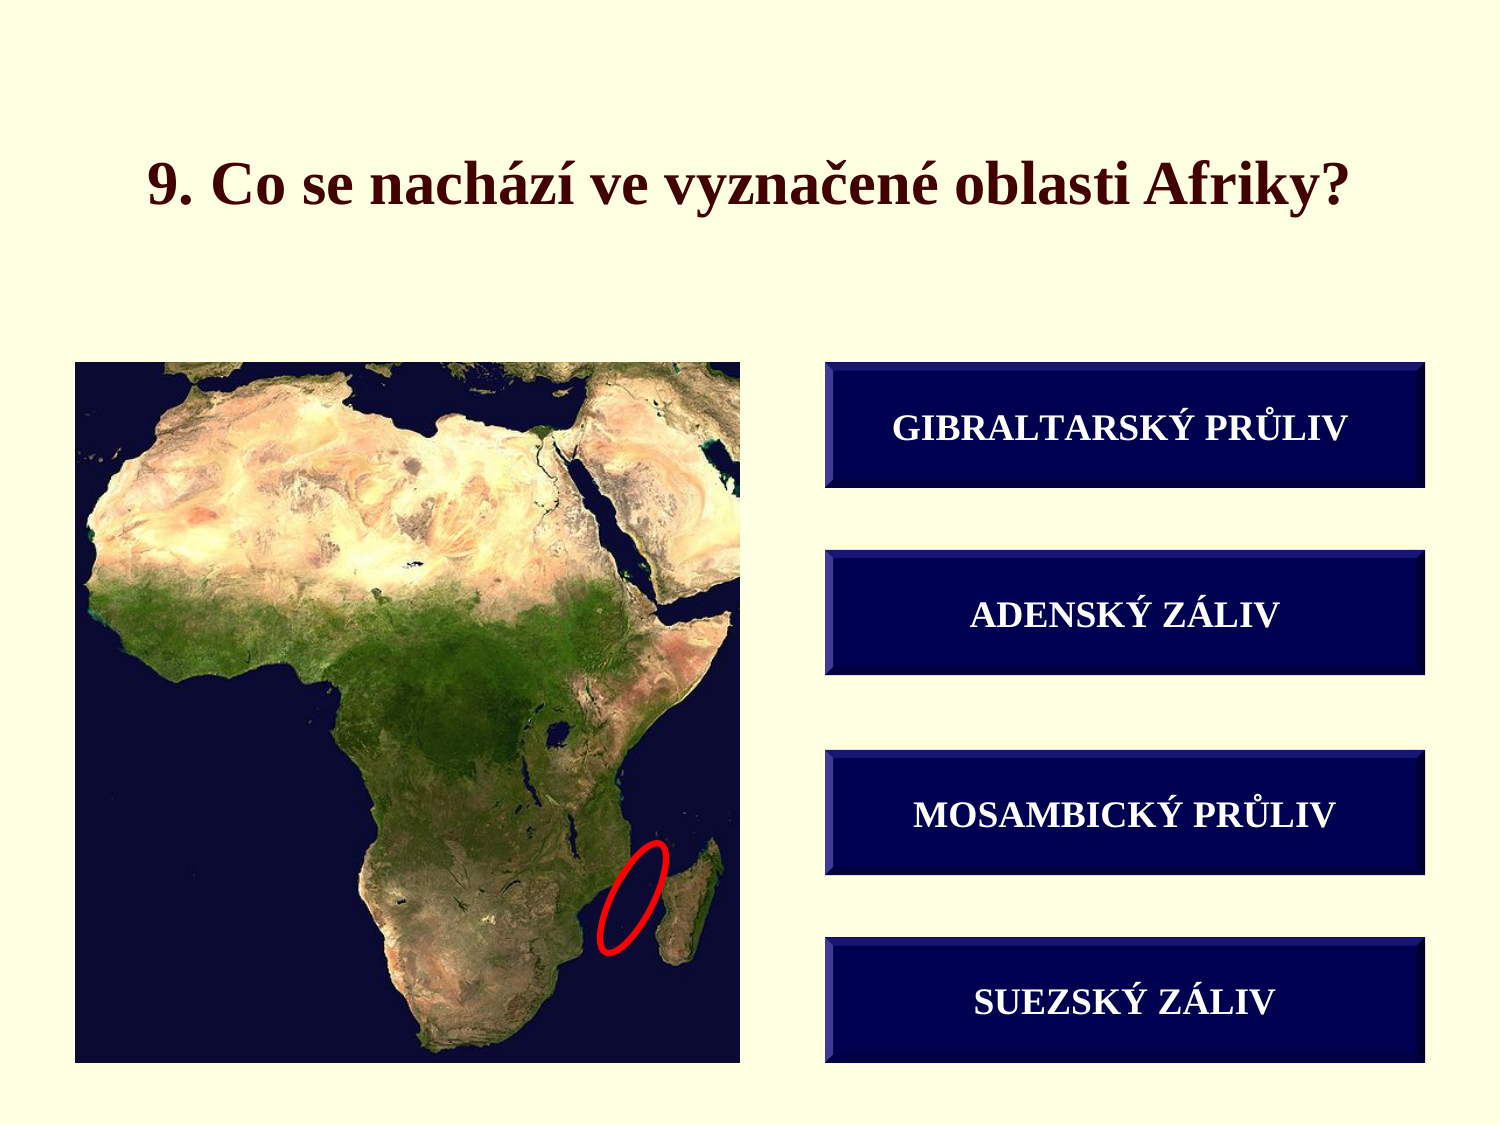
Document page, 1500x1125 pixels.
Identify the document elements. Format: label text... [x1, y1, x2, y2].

text_box GIBRALTARSKÝ PRŮLIV [834, 371, 1416, 479]
text_box ADENSKÝ ZÁLIV [834, 559, 1416, 666]
text_box MOSAMBICKÝ PRŮLIV [834, 759, 1416, 866]
text_box [75, 362, 740, 1063]
title 9. Co se nachází ve vyznačené oblasti Afriky? [0, 135, 1500, 225]
text_box SUEZSKÝ ZÁLIV [834, 946, 1416, 1054]
